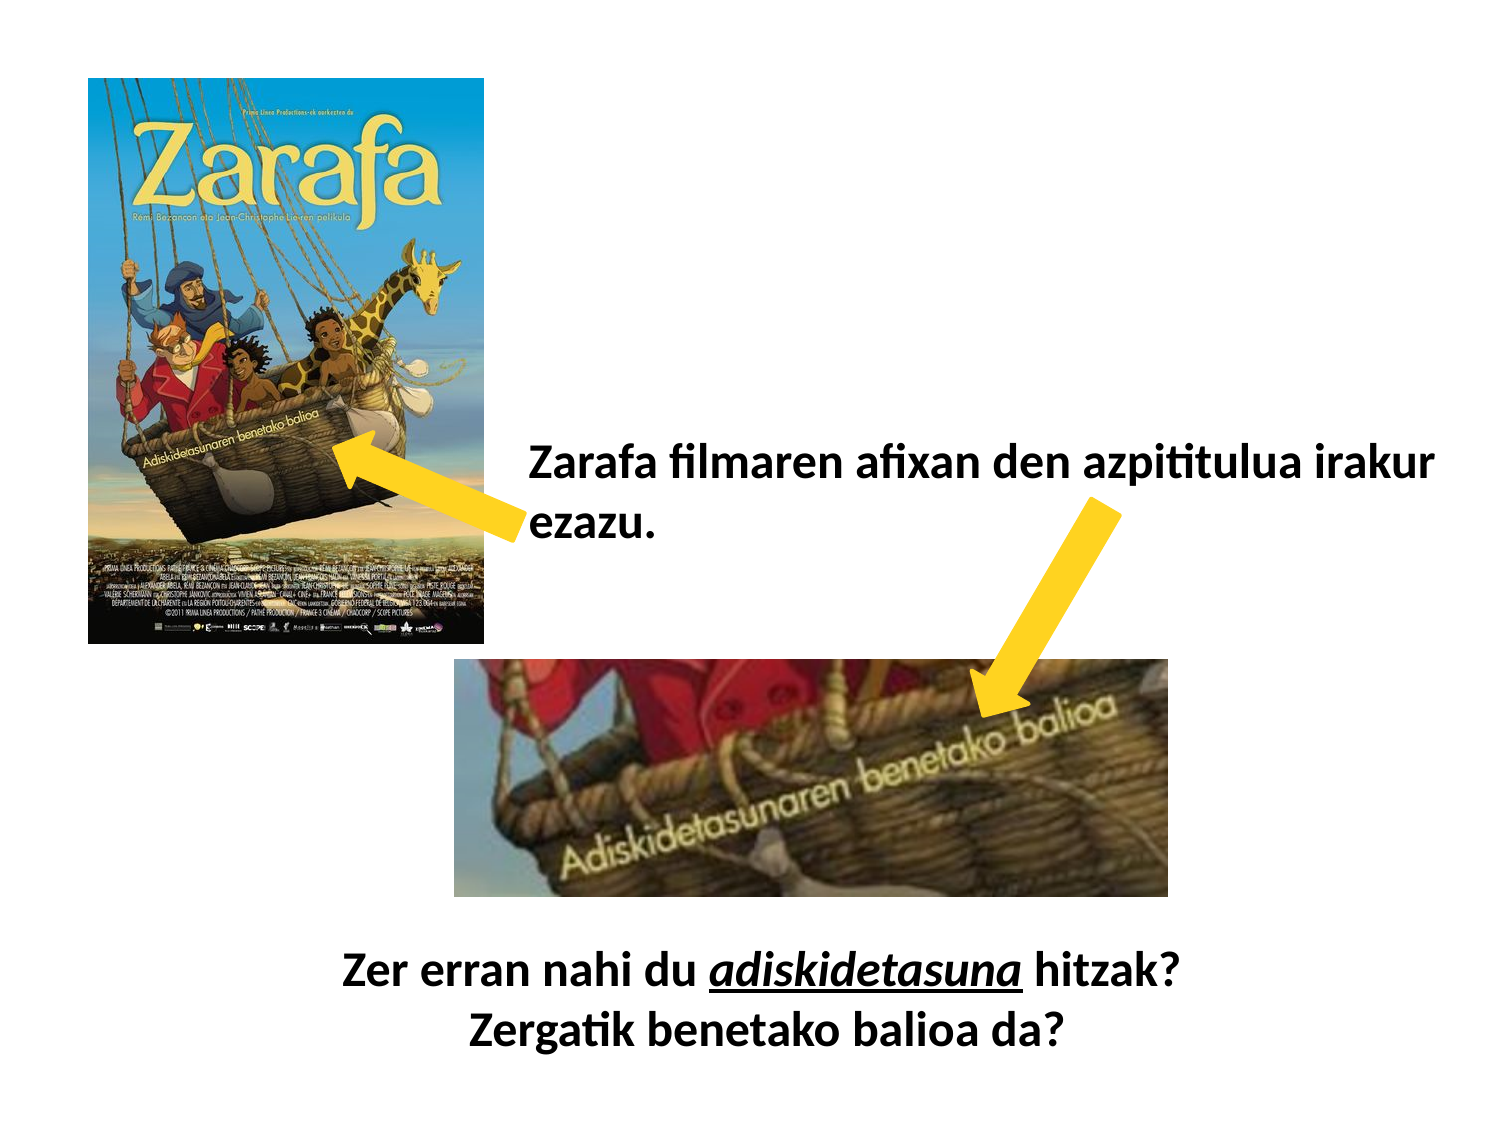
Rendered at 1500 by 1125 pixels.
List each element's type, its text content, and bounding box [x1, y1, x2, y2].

text_box Zer erran nahi du adiskidetasuna hitzak? Zergatik benetako balioa da? [64, 928, 1459, 1064]
picture [454, 659, 1168, 897]
text_box [971, 498, 1120, 716]
text_box [334, 432, 525, 541]
picture [88, 78, 484, 644]
text_box Zarafa filmaren afixan den azpititulua irakur ezazu. [513, 420, 1459, 556]
